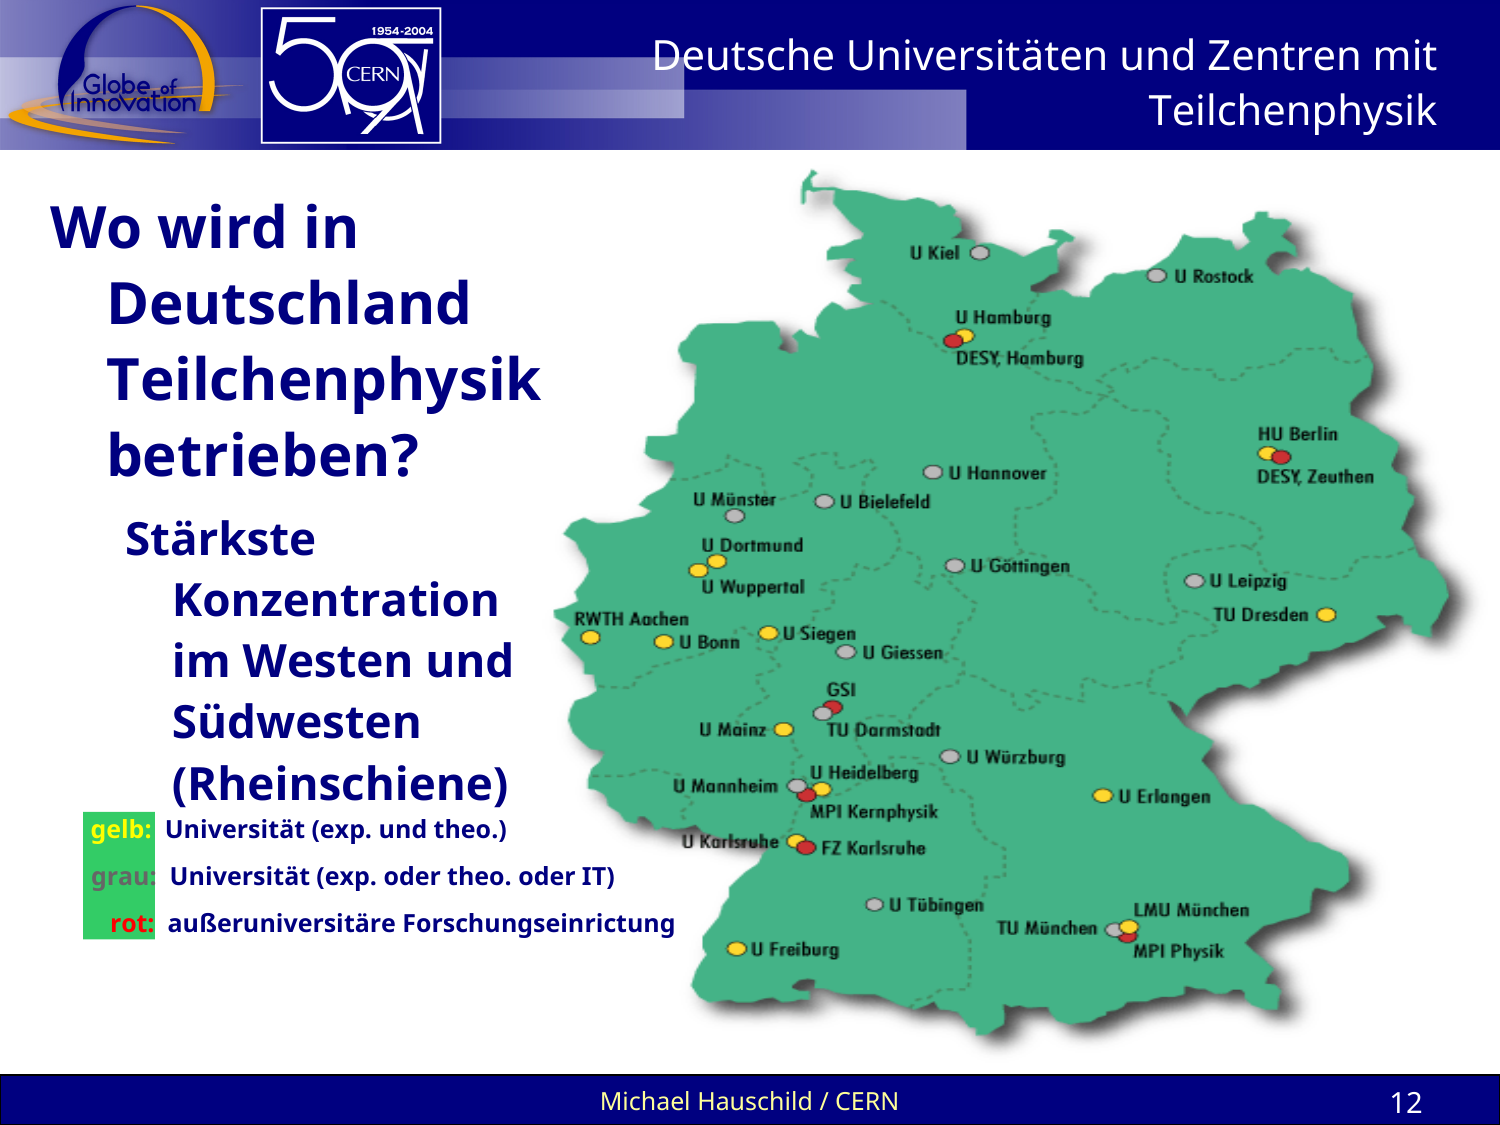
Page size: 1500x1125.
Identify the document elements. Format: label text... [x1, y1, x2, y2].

picture [0, 0, 1500, 1068]
text_box [83, 811, 155, 940]
title Deutsche Universitäten und Zentren mit Teilchenphysik [450, 31, 1438, 131]
list Wo wird in Deutschland Teilchenphysikbetrieben? Stärkste Konzentration im Westen und Südwesten (Rheinschiene) [50, 187, 560, 764]
text_box grau: Universität (exp. oder theo. oder IT) [91, 858, 590, 891]
text_box gelb: Universität (exp. und theo.) [90, 811, 488, 843]
text_box rot: außeruniversitäre Forschungseinrictung [90, 906, 649, 938]
